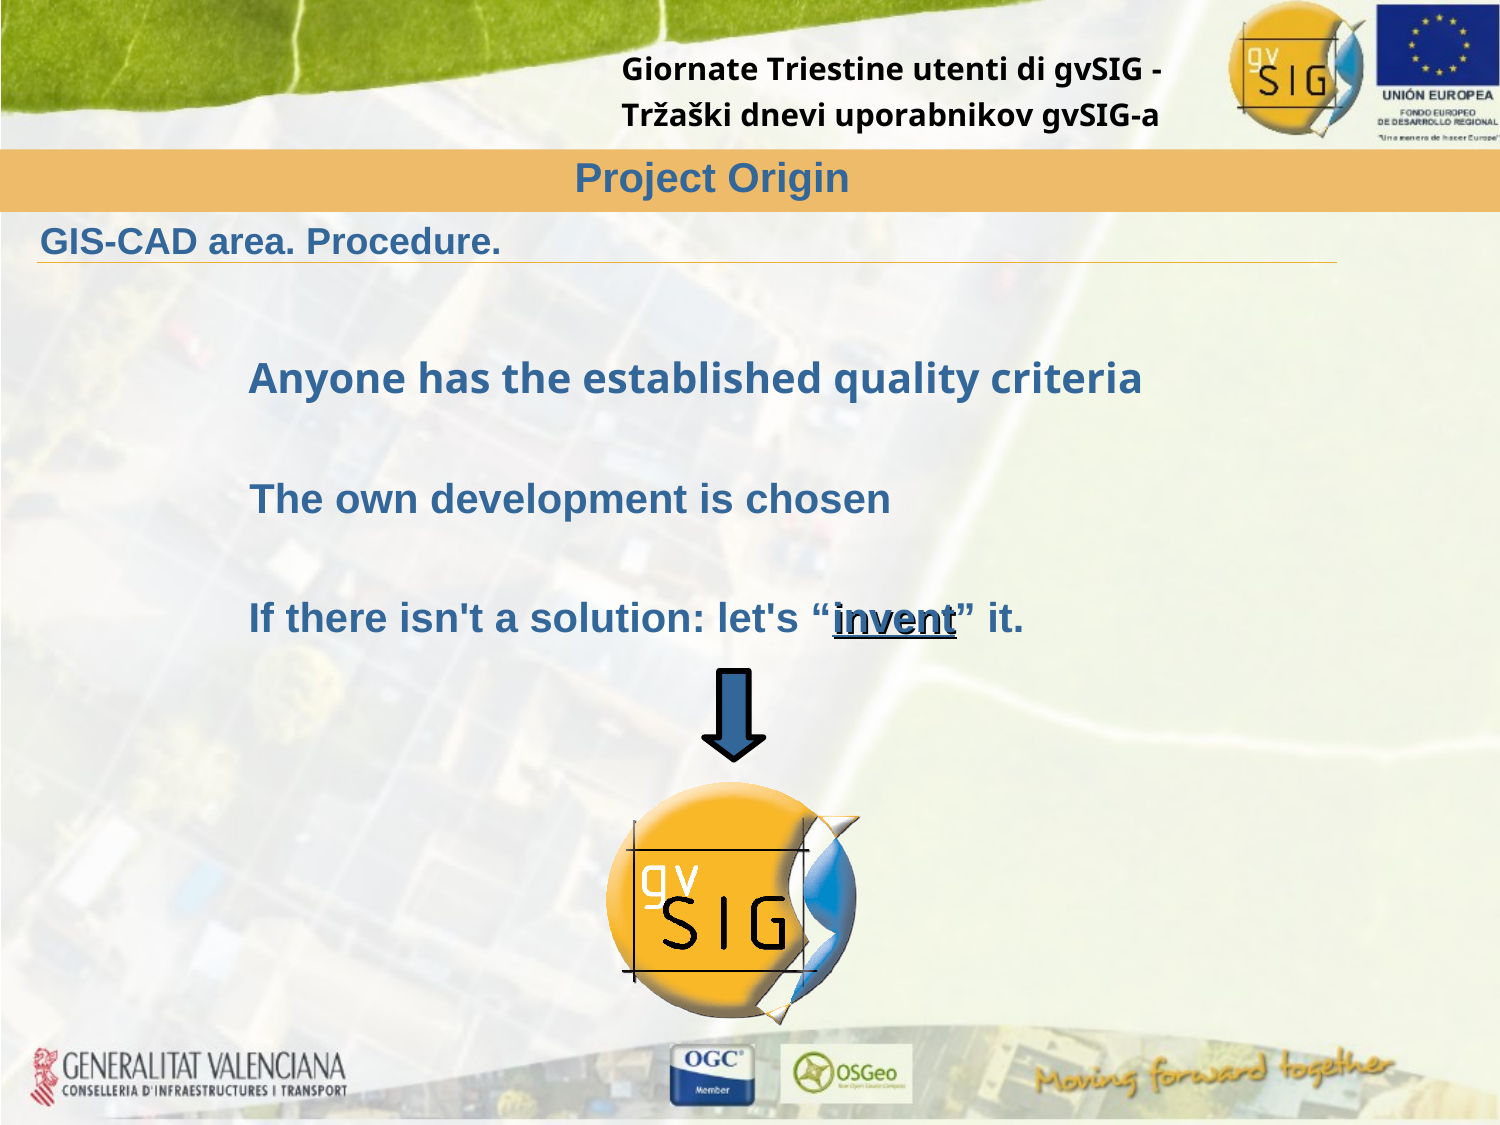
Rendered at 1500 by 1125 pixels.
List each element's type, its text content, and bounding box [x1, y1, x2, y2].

list Anyone has the established quality criteria The own development is chosen [143, 288, 1349, 535]
list If there isn't a solution: let's “invent” it. [142, 535, 1349, 656]
picture [1, 0, 1500, 149]
text_box GIS-CAD area. Procedure. [25, 219, 813, 274]
text_box [704, 670, 764, 760]
text_box Project Origin [0, 149, 1426, 219]
picture [1, 212, 1500, 1125]
